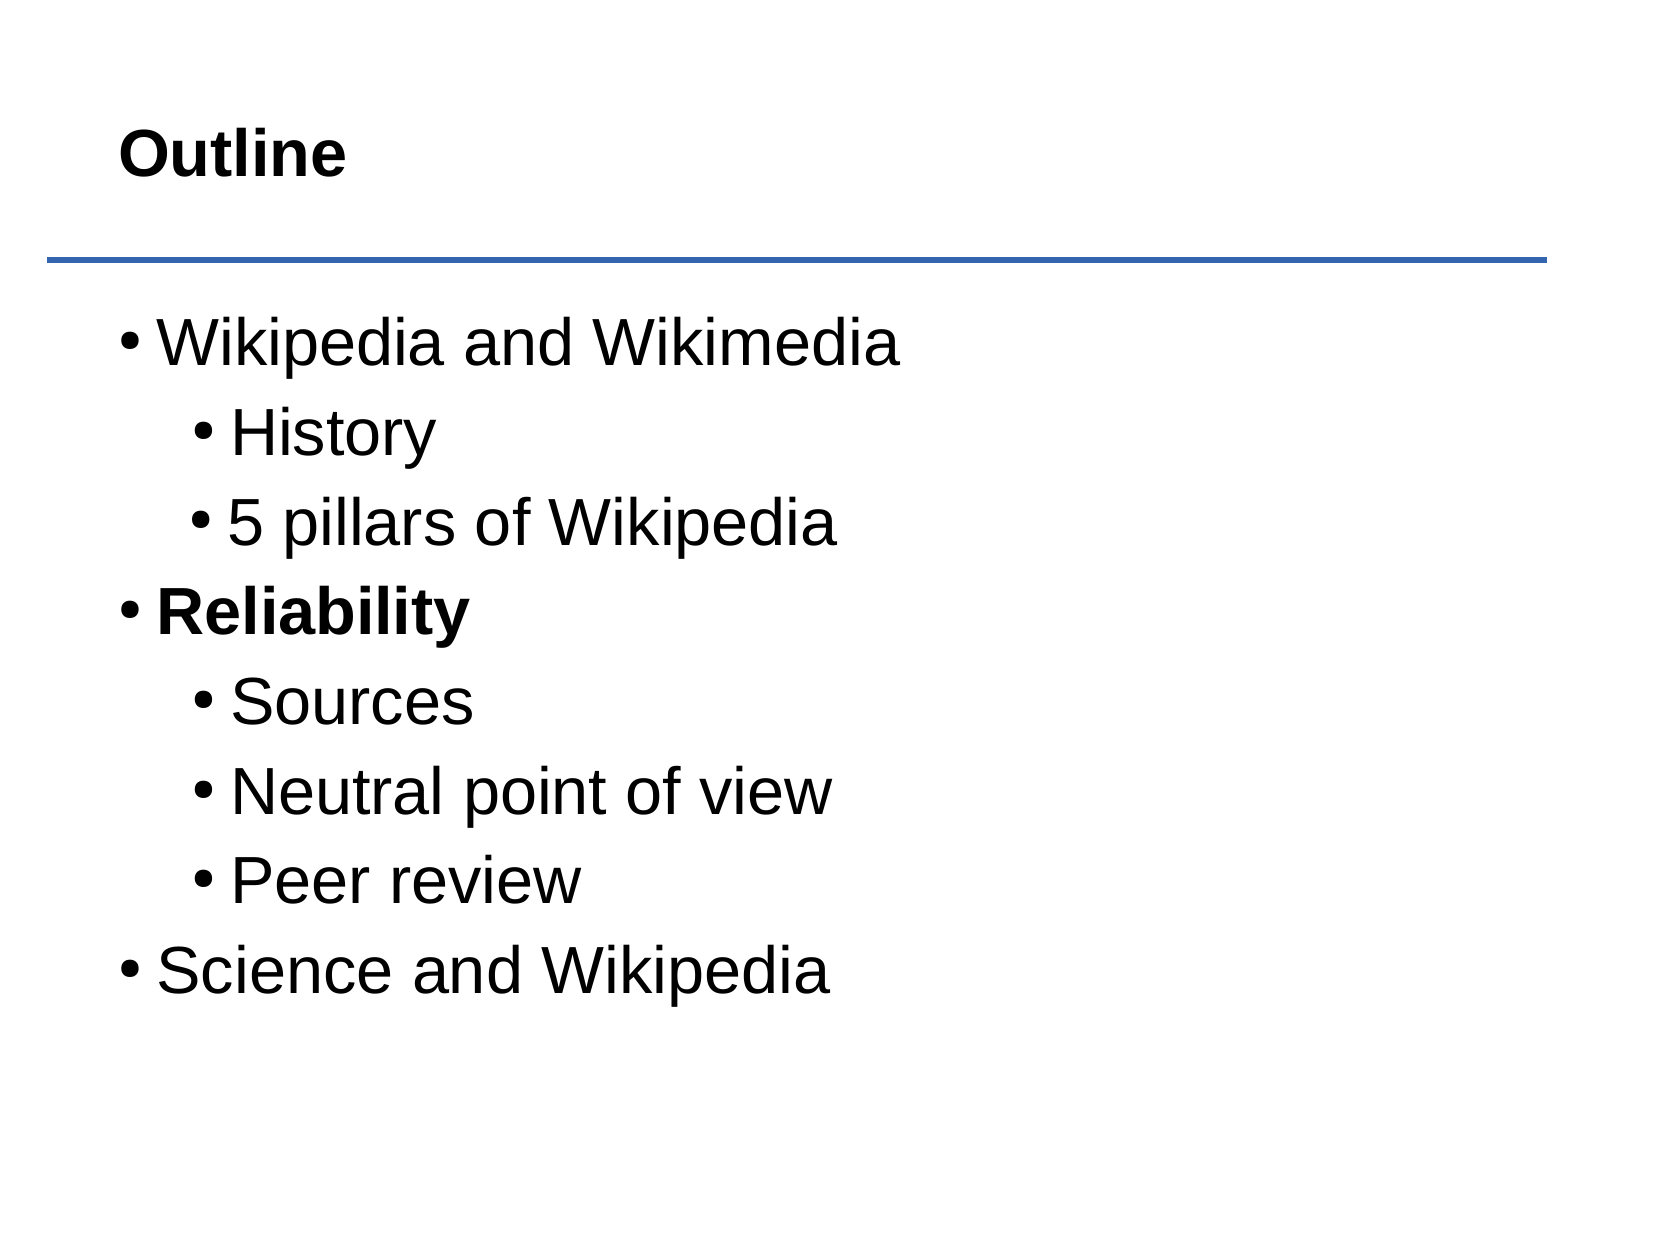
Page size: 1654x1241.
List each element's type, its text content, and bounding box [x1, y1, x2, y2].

subtitle Wikipedia and Wikimedia History 5 pillars of Wikipedia Reliability Sources Neutral point of view Peer review Science and Wikipedia [118, 290, 1571, 1170]
title Outline [118, 49, 1571, 257]
